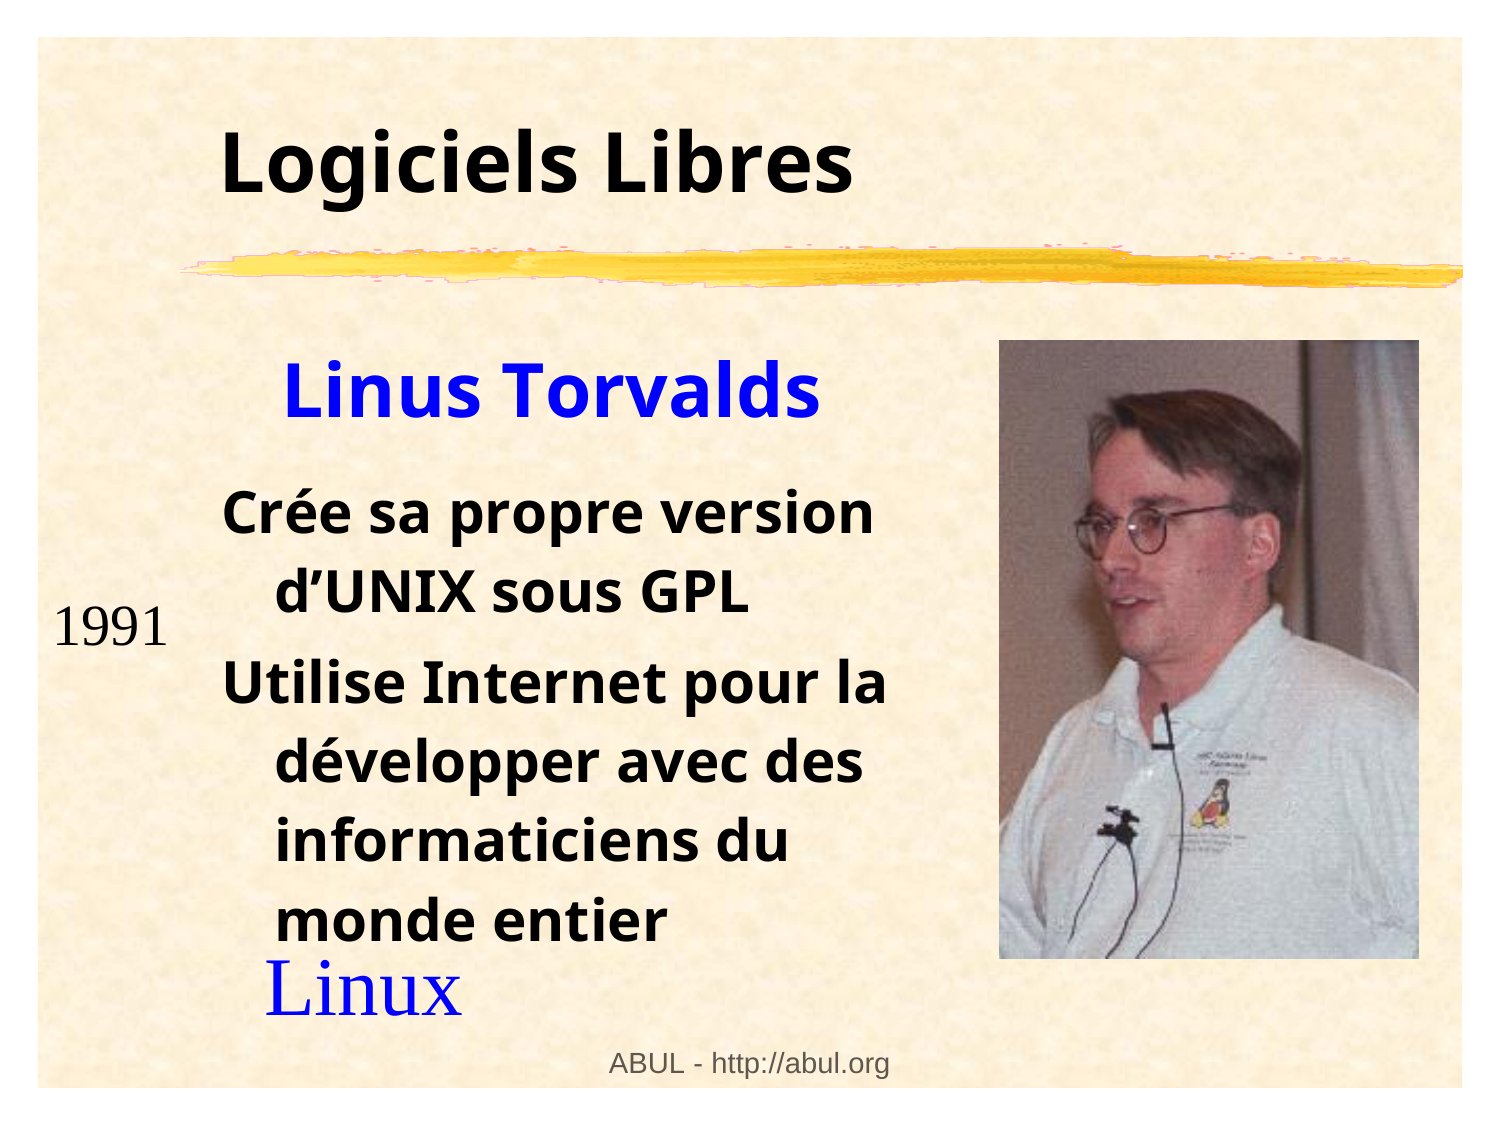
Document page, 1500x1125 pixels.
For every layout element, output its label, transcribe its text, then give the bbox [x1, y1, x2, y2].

text_box 1991 [37, 585, 205, 682]
list Crée sa propre version d’UNIX sous GPL Utilise Internet pour la développer avec des informaticiens du monde entier [188, 463, 939, 973]
title Logiciels Libres [203, 72, 1312, 248]
text_box Linus Torvalds [266, 329, 839, 458]
text_box Linux [249, 933, 582, 1064]
picture [37, 37, 1463, 1088]
